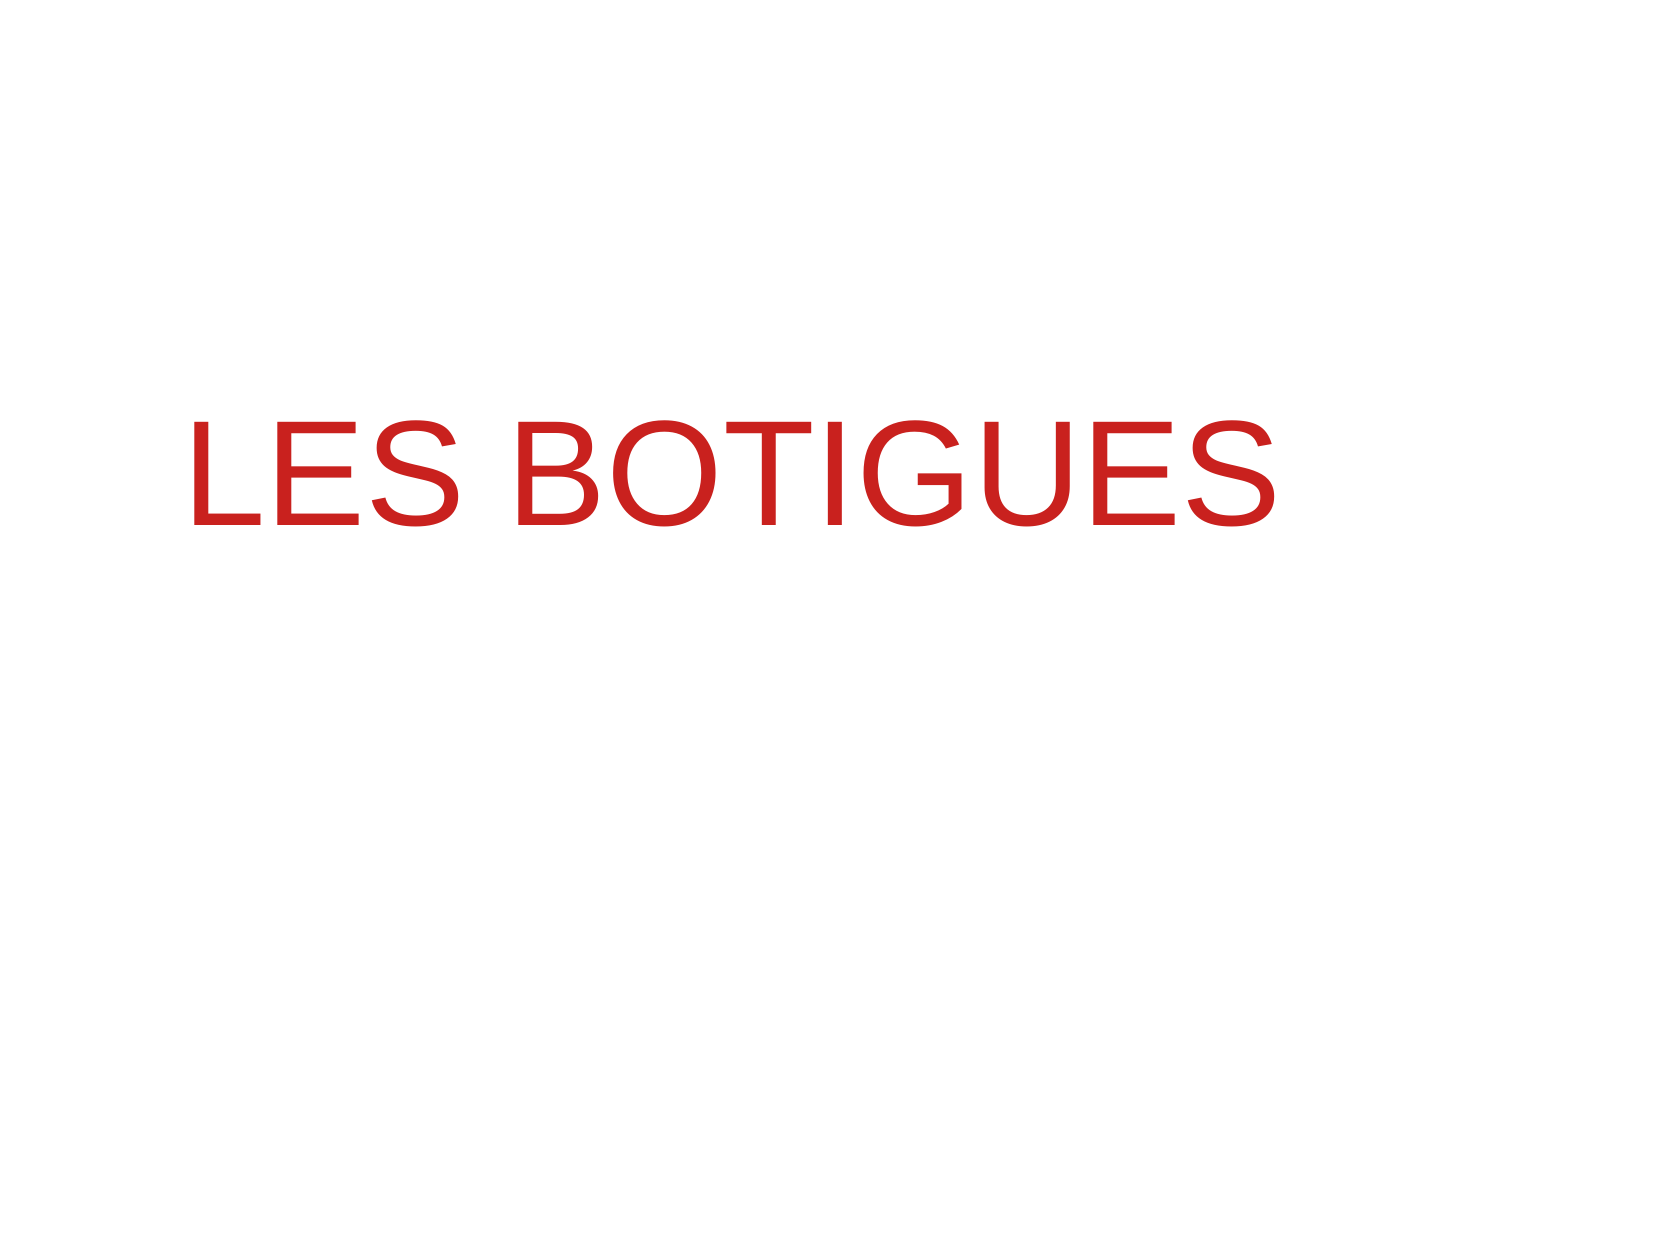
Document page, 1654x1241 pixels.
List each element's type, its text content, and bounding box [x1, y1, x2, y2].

text_box LES BOTIGUES [129, 377, 1335, 553]
